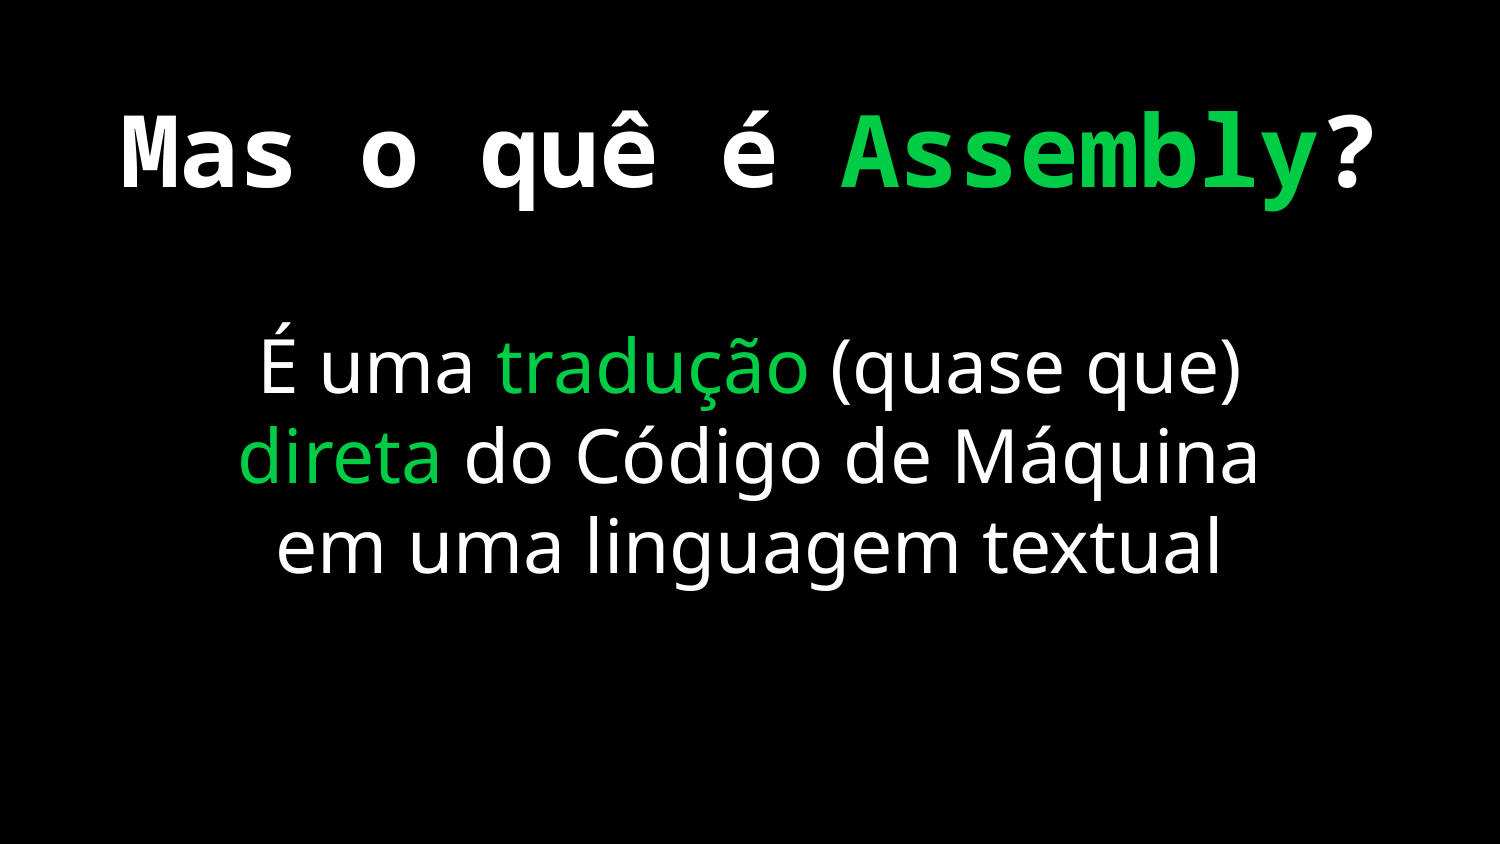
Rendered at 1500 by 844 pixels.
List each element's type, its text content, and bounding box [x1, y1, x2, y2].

title Mas o quê é Assembly? [51, 72, 1449, 167]
title É uma tradução (quase que) direta do Código de Máquina em uma linguagem textual [179, 303, 1321, 617]
